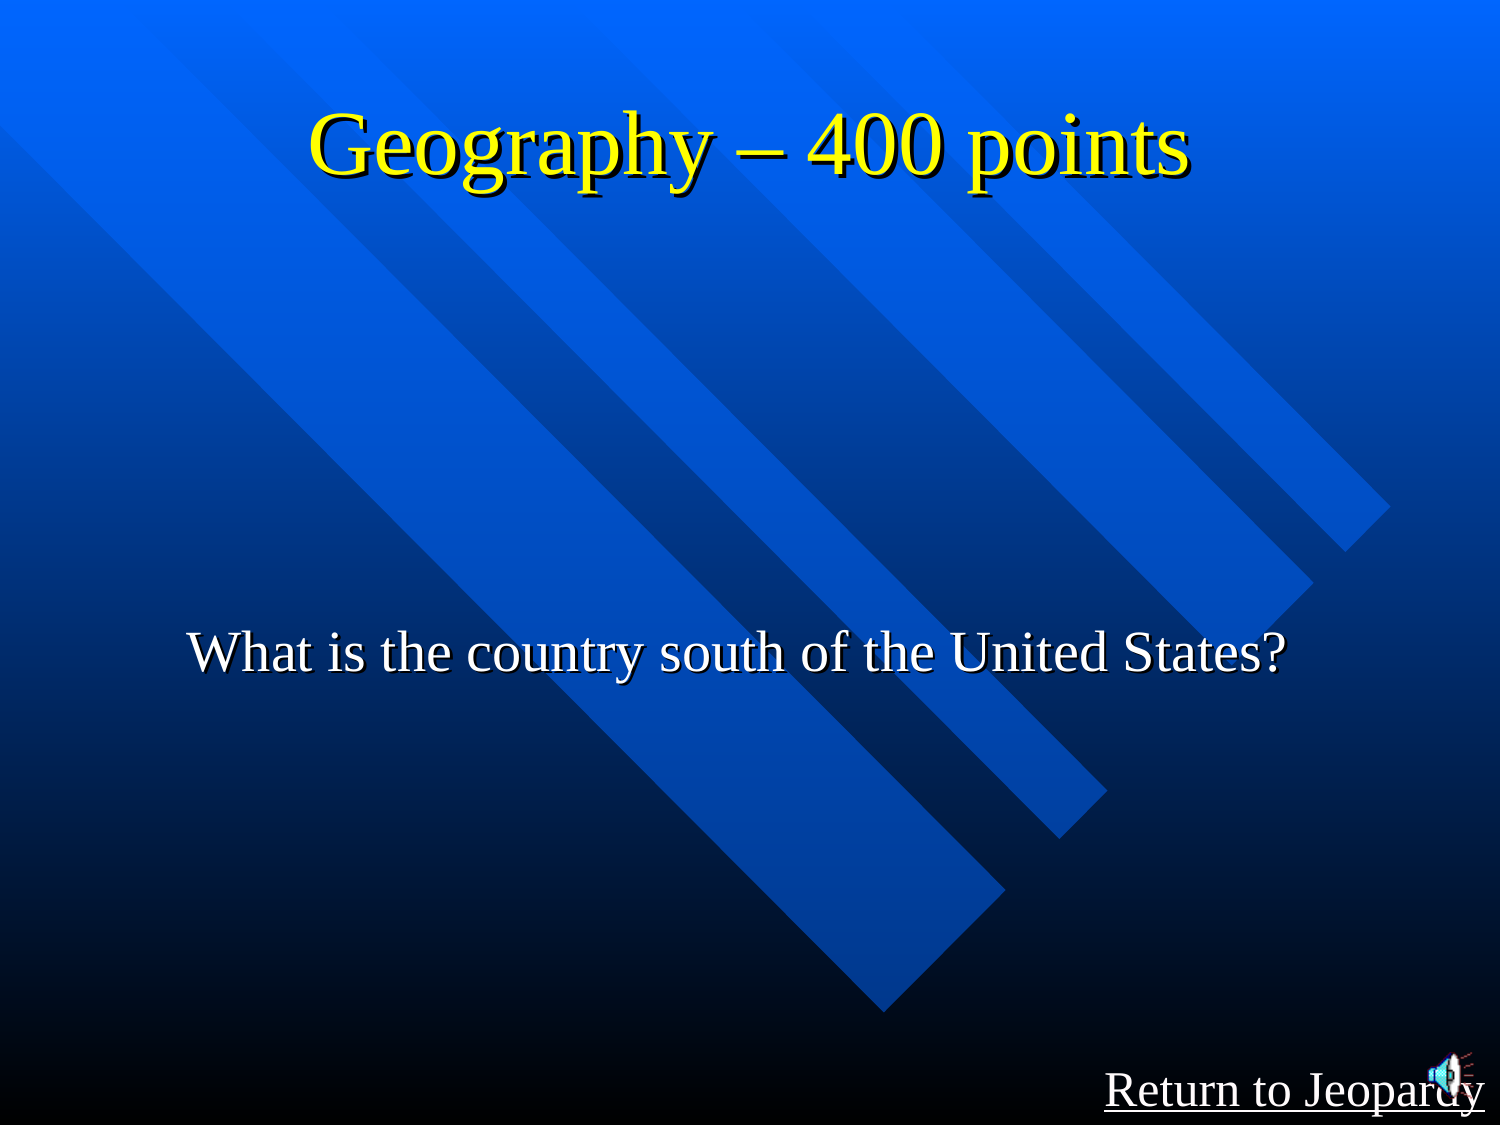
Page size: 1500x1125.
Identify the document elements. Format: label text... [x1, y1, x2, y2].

title Geography – 400 points [112, 37, 1388, 238]
table_header What is the country south of the United States? [125, 313, 1350, 983]
text_box Return to Jeopardy [1089, 1048, 1500, 1125]
picture [1426, 1051, 1477, 1102]
